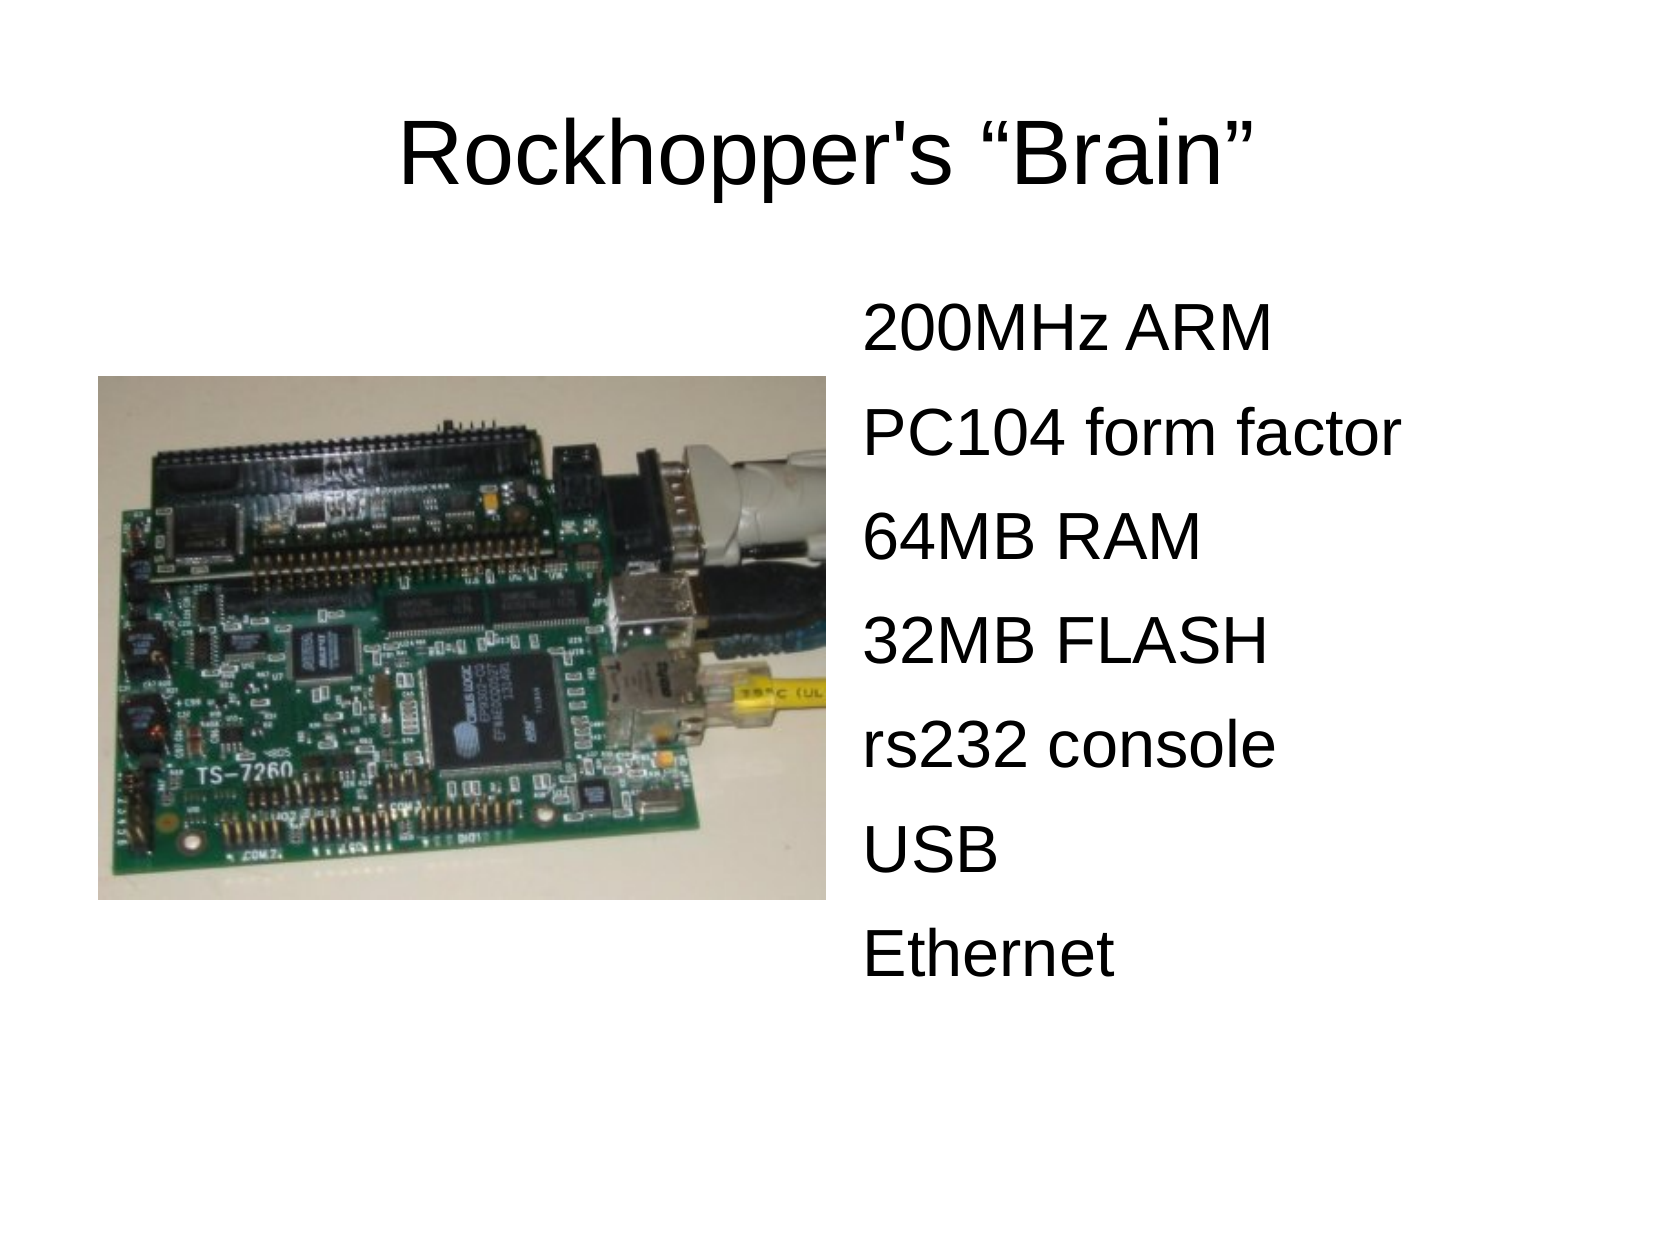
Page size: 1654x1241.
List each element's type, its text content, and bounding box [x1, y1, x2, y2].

picture [98, 376, 826, 901]
list 200MHz ARM PC104 form factor 64MB RAM 32MB FLASH rs232 console USB Ethernet [845, 290, 1572, 1163]
title Rockhopper's “Brain” [82, 49, 1571, 257]
